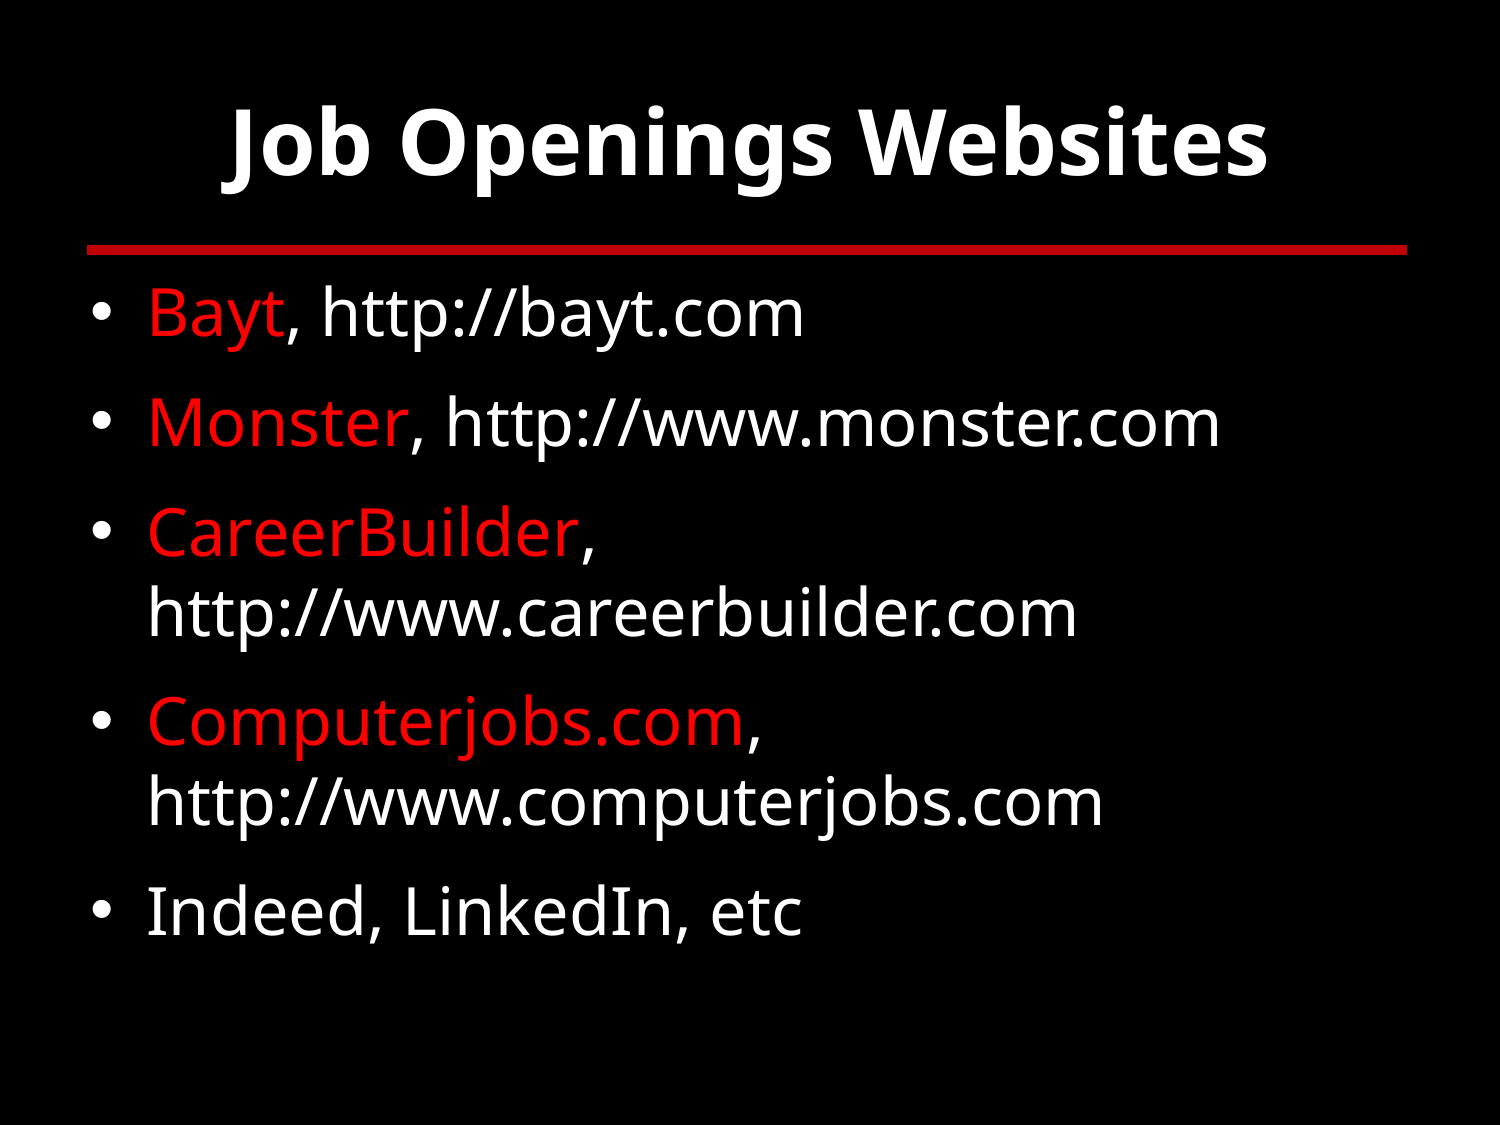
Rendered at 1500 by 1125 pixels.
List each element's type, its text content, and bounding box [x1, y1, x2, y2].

list Bayt, http://bayt.com Monster, http://www.monster.com CareerBuilder, http://www.careerbuilder.com Computerjobs.com, http://www.computerjobs.com Indeed, LinkedIn, etc [75, 262, 1425, 1005]
title Job Openings Websites [75, 45, 1425, 233]
